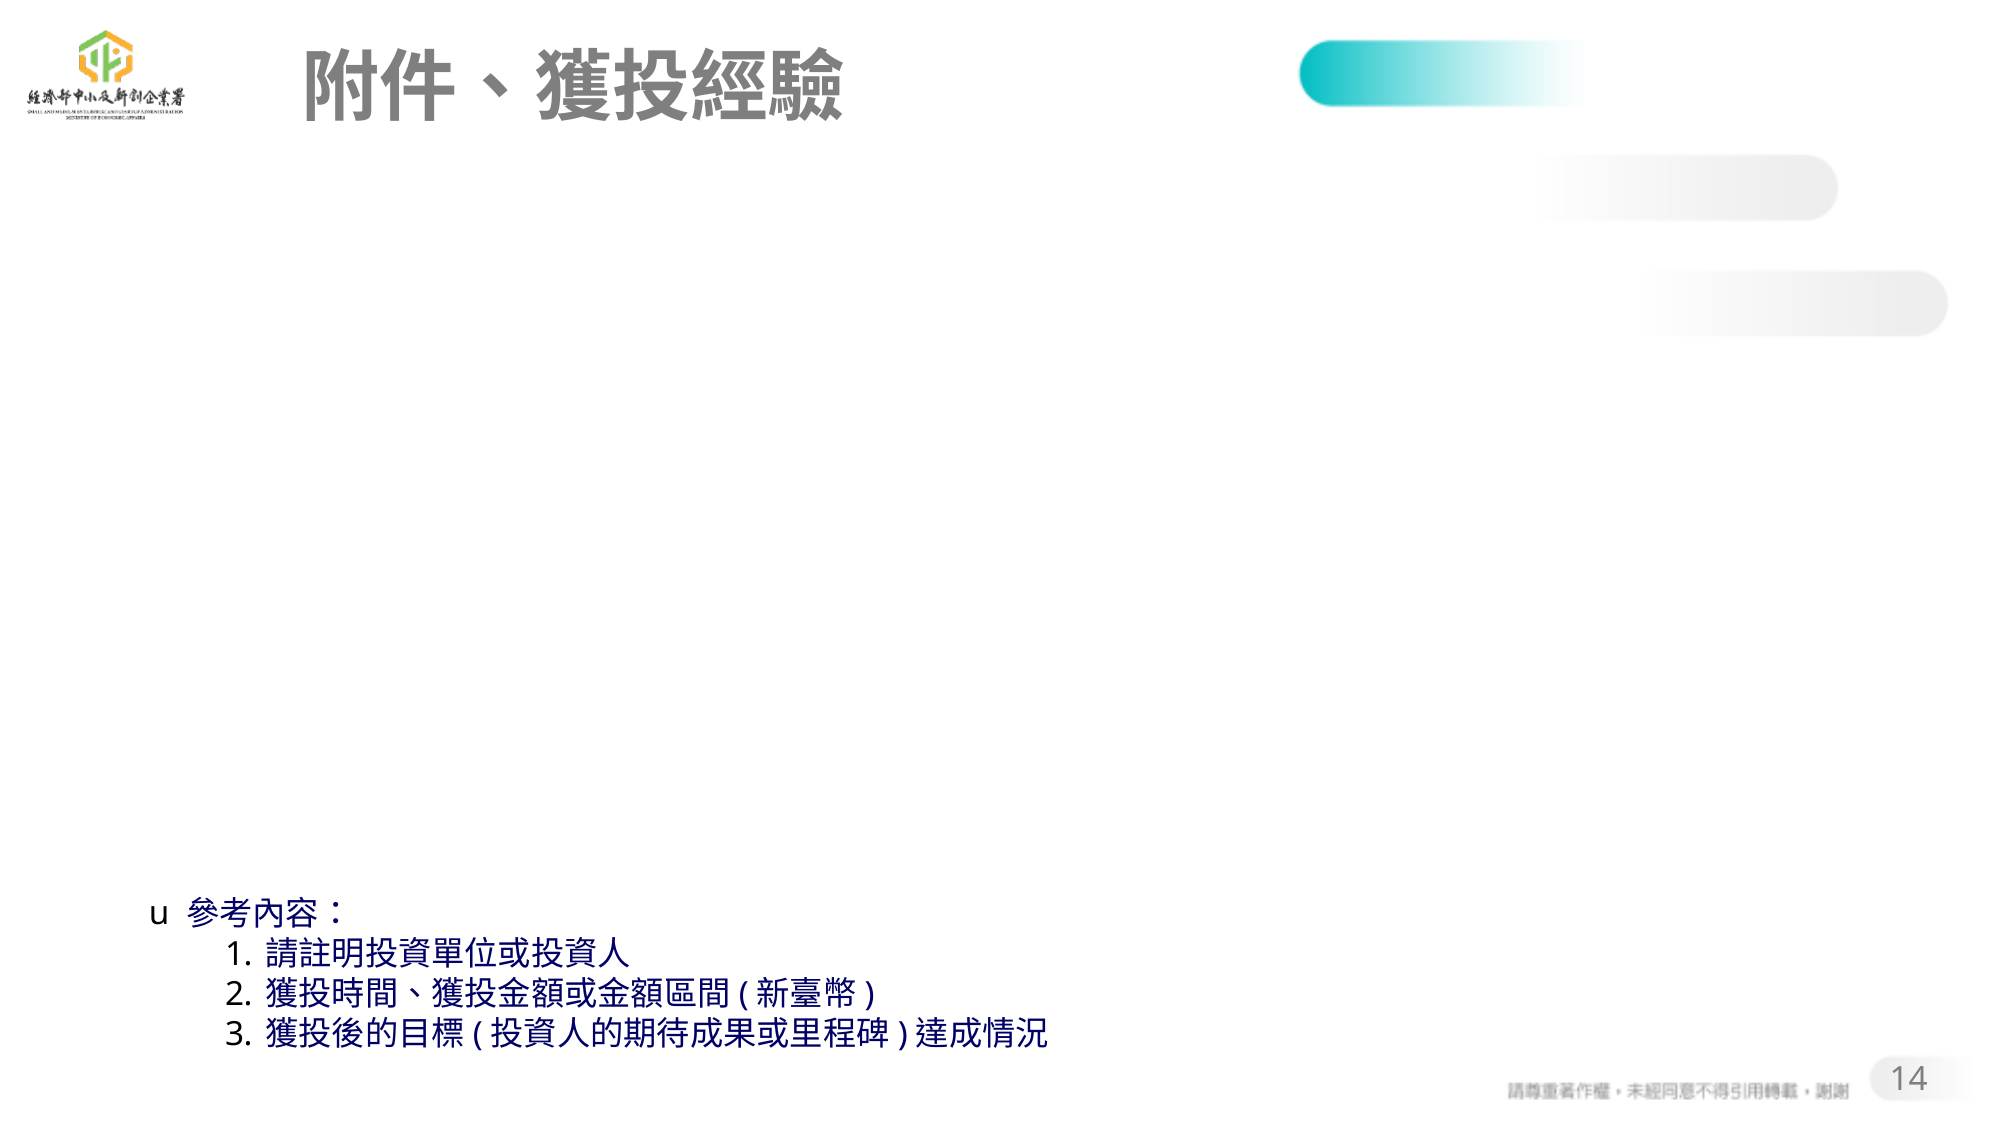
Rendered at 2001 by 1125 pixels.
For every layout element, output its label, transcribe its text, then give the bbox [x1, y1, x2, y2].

text_box 14 [1874, 1049, 1953, 1110]
text_box 參考內容： 請註明投資單位或投資人 獲投時間、獲投金額或金額區間(新臺幣) 獲投後的目標(投資人的期待成果或里程碑)達成情況 [133, 884, 1006, 1062]
text_box 附件、獲投經驗 [286, 28, 1347, 138]
